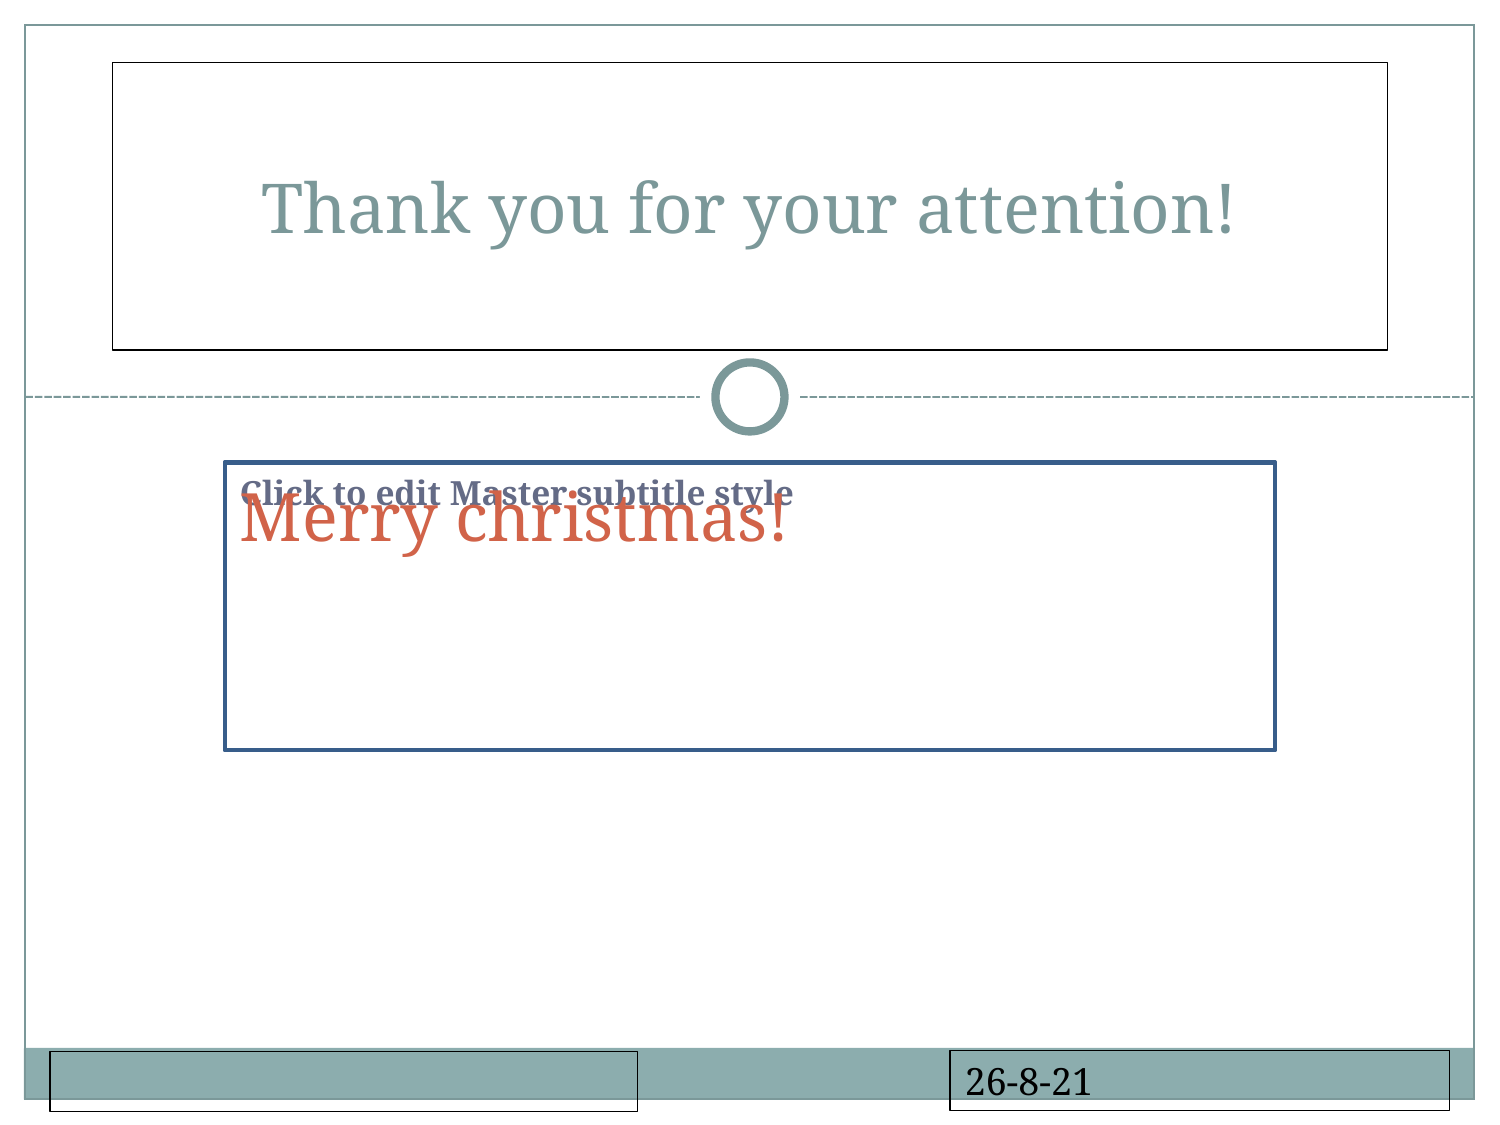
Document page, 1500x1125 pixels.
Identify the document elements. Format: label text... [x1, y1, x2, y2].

title Thank you for your attention! [112, 62, 1388, 350]
text_box 2018-12-13 [950, 1050, 1450, 1111]
text_box Merry christmas! [224, 462, 1275, 750]
text_box [50, 1051, 638, 1112]
